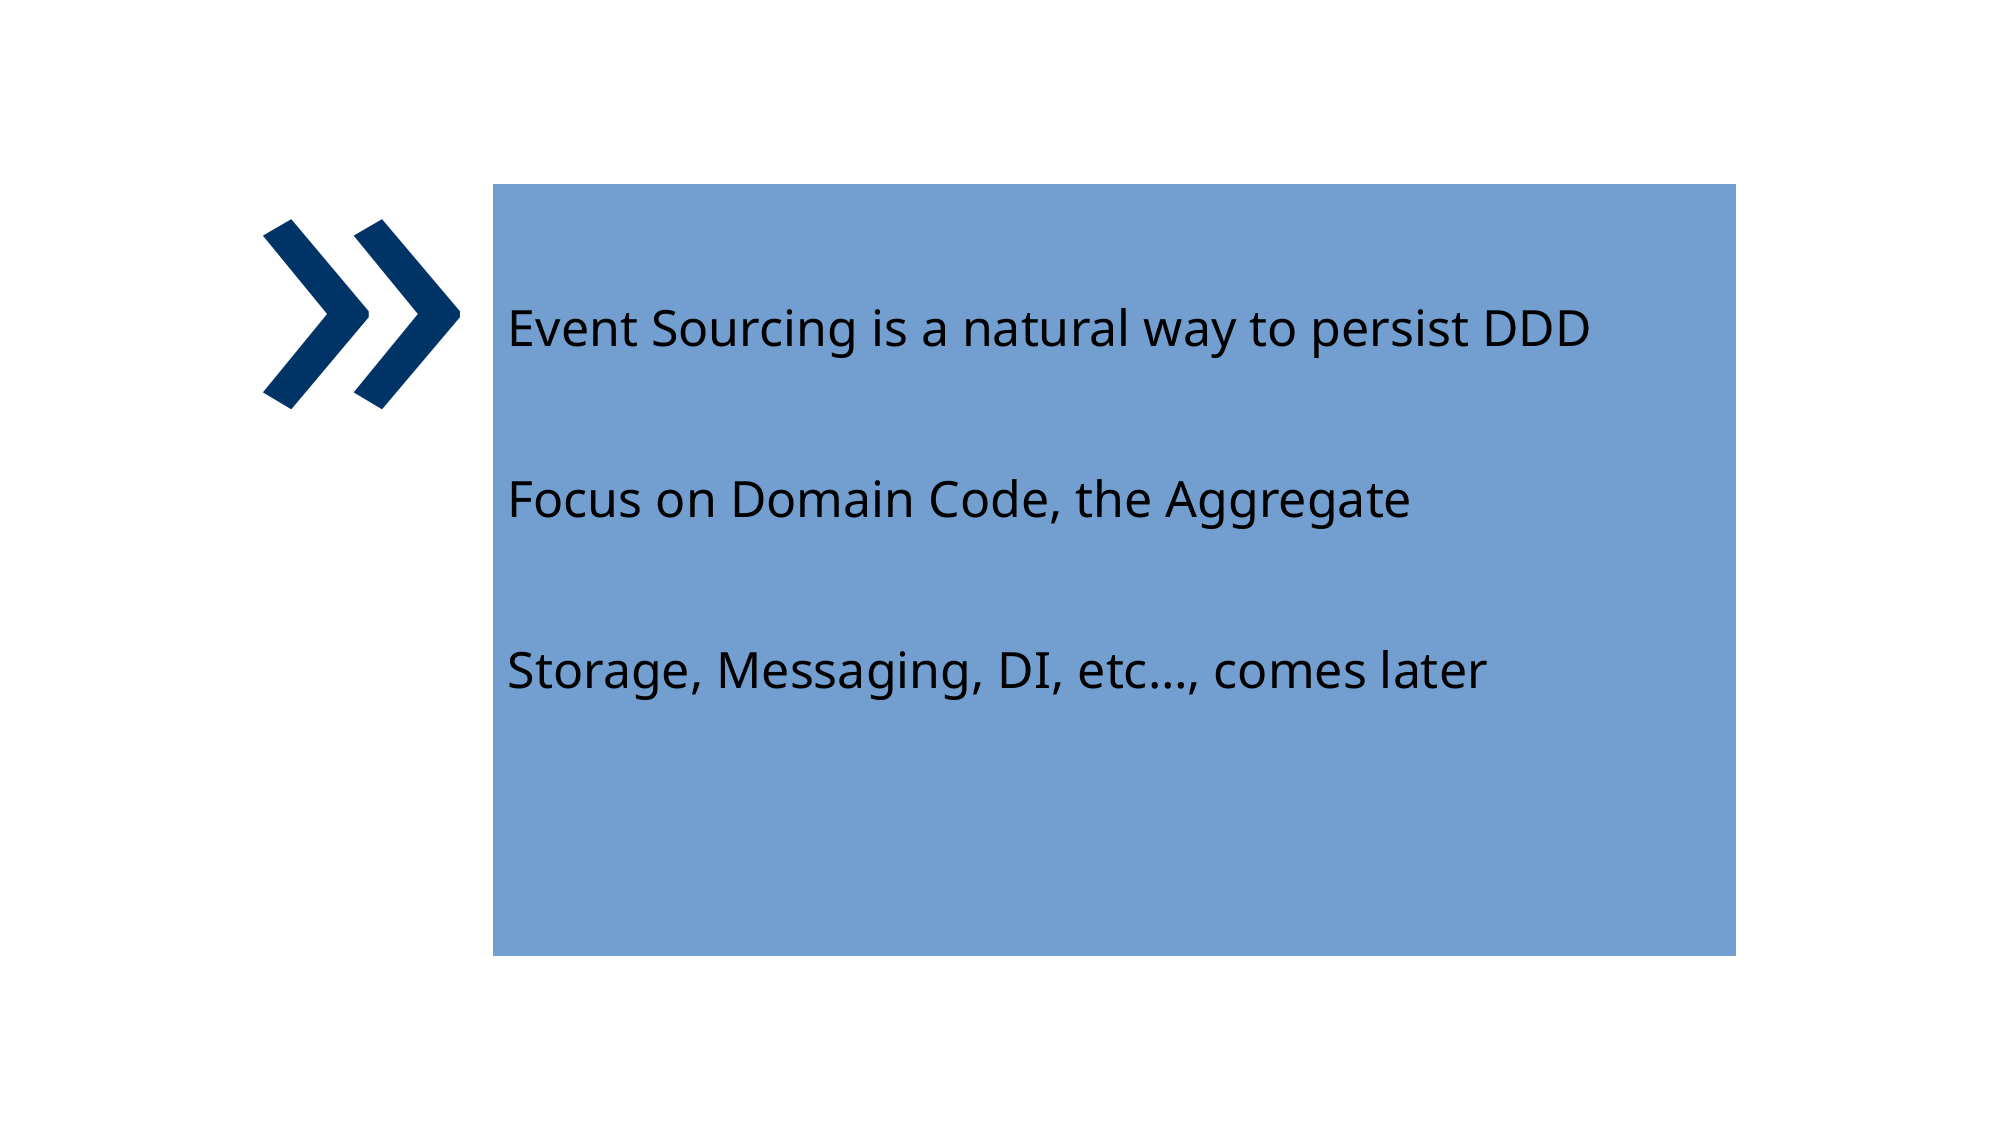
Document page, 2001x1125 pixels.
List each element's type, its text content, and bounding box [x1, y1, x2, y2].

text_box » [230, 0, 521, 576]
table_header Event Sourcing is a natural way to persist DDD Focus on Domain Code, the Aggregate Storage, Messaging, DI, etc…, comes later [493, 184, 1736, 956]
